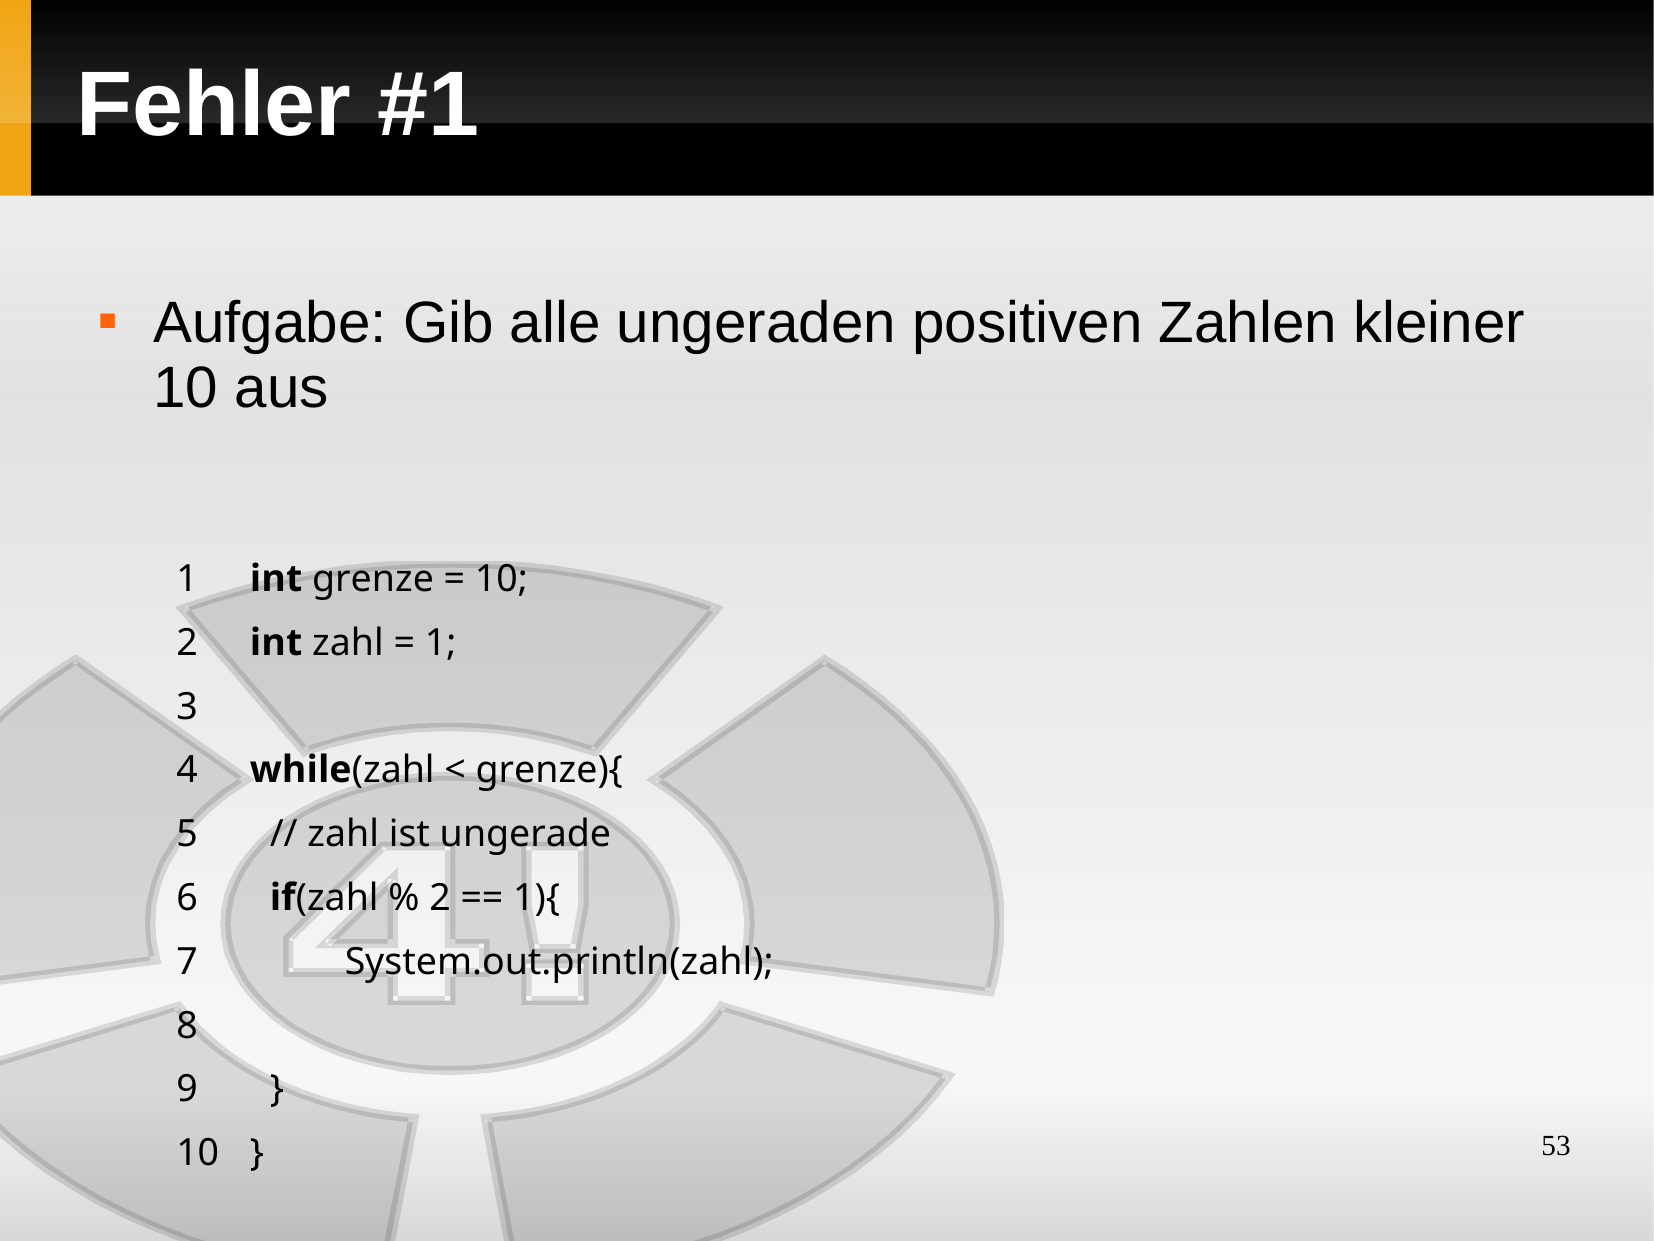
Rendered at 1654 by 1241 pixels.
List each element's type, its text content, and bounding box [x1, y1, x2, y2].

picture [0, 0, 1654, 1241]
title Fehler #1 [76, 0, 1565, 208]
list Aufgabe: Gib alle ungeraden positiven Zahlen kleiner 10 aus [82, 290, 1571, 1094]
text_box 1 int grenze = 10; 2 int zahl = 1; 3 4 while(zahl < grenze){ 5 // zahl ist ungerade 6 if(zahl % 2 == 1){ 7 System.out.println(zahl); 8 9 } 10 } [161, 531, 827, 1080]
